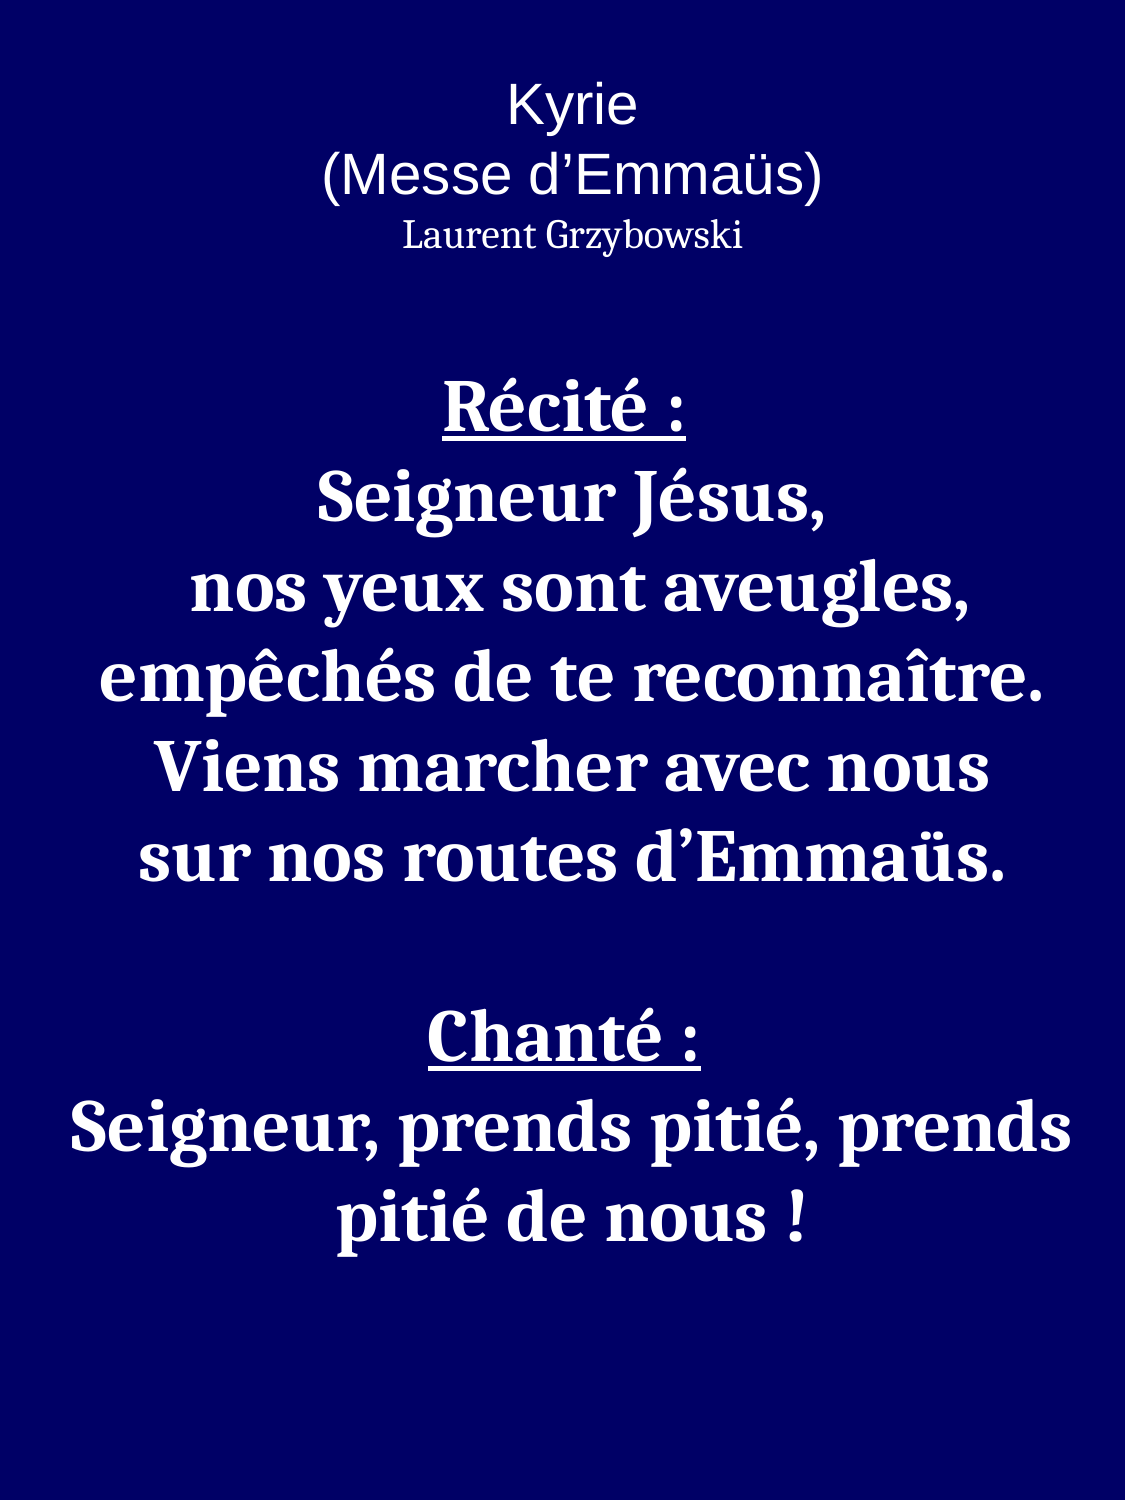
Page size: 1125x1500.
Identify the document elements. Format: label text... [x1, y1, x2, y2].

text_box Kyrie (Messe d’Emmaüs) Laurent Grzybowski Récité : Seigneur Jésus, nos yeux sont aveugles, empêchés de te reconnaître. Viens marcher avec nous sur nos routes d’Emmaüs. Chanté : Seigneur, prends pitié, prends pitié de nous ! [47, 58, 1099, 1011]
